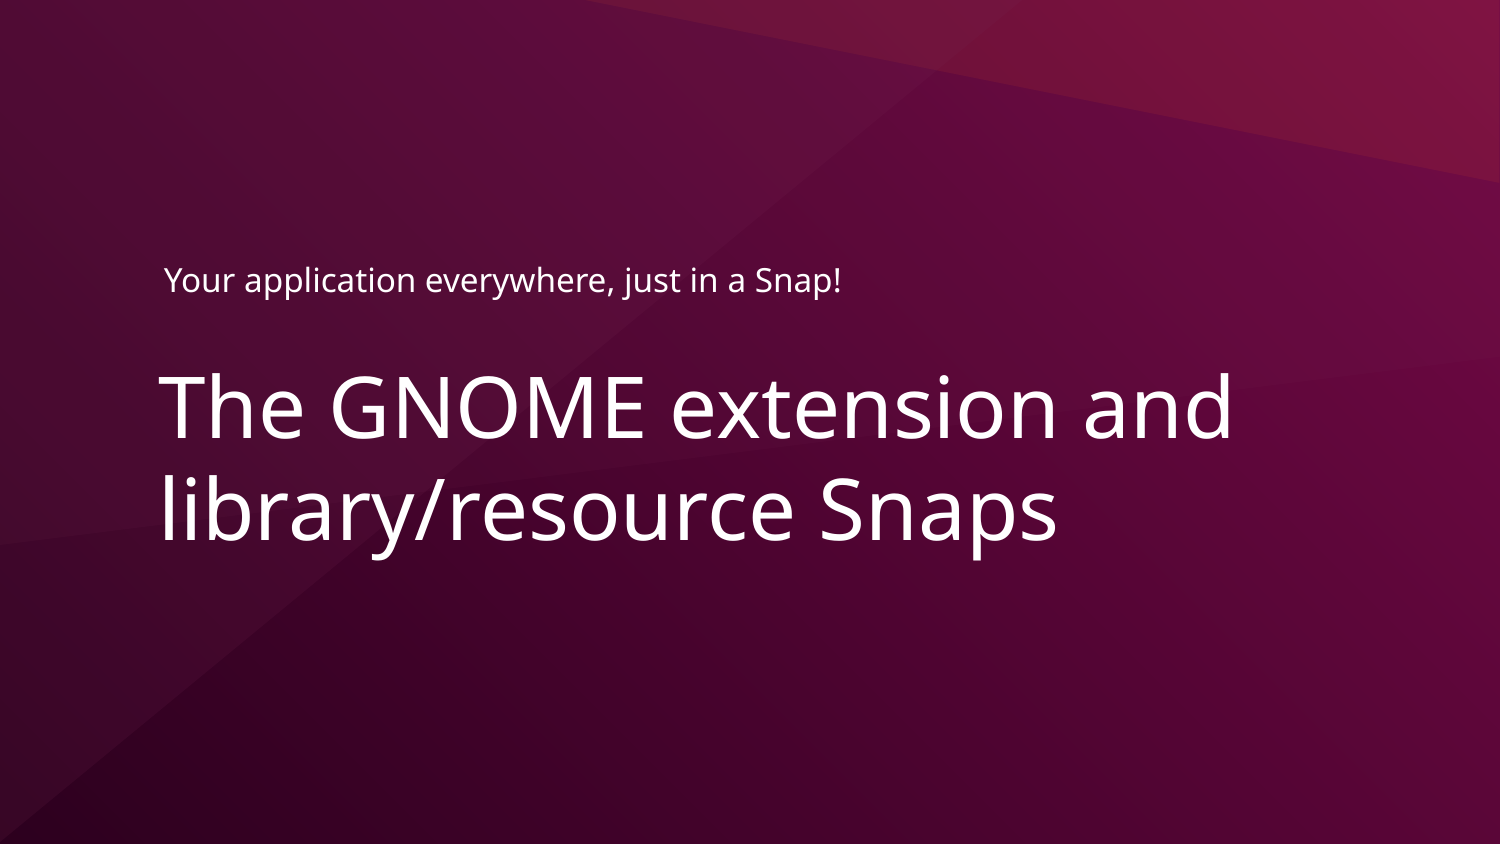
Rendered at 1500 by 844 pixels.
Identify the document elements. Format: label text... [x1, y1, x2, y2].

subtitle Your application everywhere, just in a Snap! [163, 259, 940, 324]
title The GNOME extension and library/resource Snaps [158, 352, 1378, 607]
